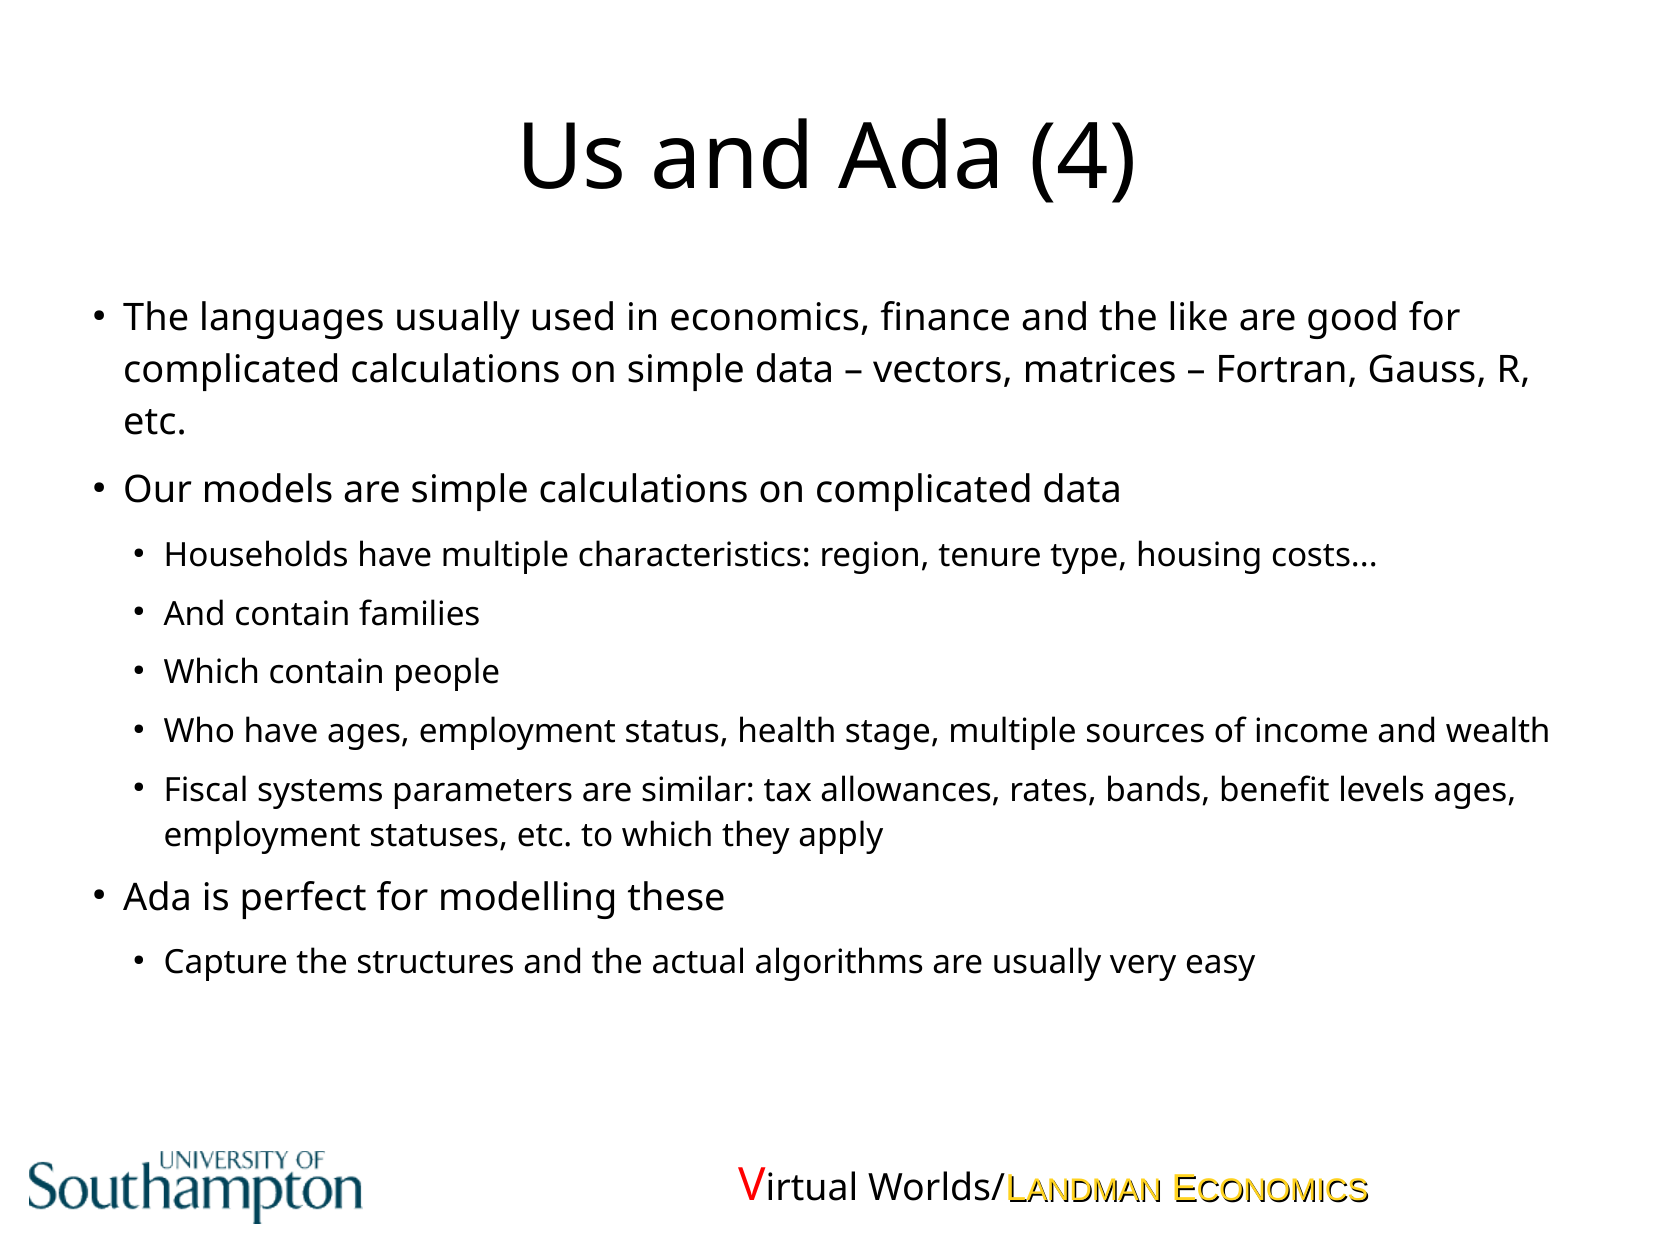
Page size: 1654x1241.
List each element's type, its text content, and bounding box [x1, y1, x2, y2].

list The languages usually used in economics, finance and the like are good for complicated calculations on simple data – vectors, matrices – Fortran, Gauss, R, etc. Our models are simple calculations on complicated data Households have multiple characteristics: region, tenure type, housing costs... And contain families Which contain people Who have ages, employment status, health stage, multiple sources of income and wealth Fiscal systems parameters are similar: tax allowances, rates, bands, benefit levels ages, employment statuses, etc. to which they apply Ada is perfect for modelling these Capture the structures and the actual algorithms are usually very easy [82, 290, 1571, 1010]
picture [29, 1151, 363, 1224]
title Us and Ada (4) [82, 49, 1571, 257]
